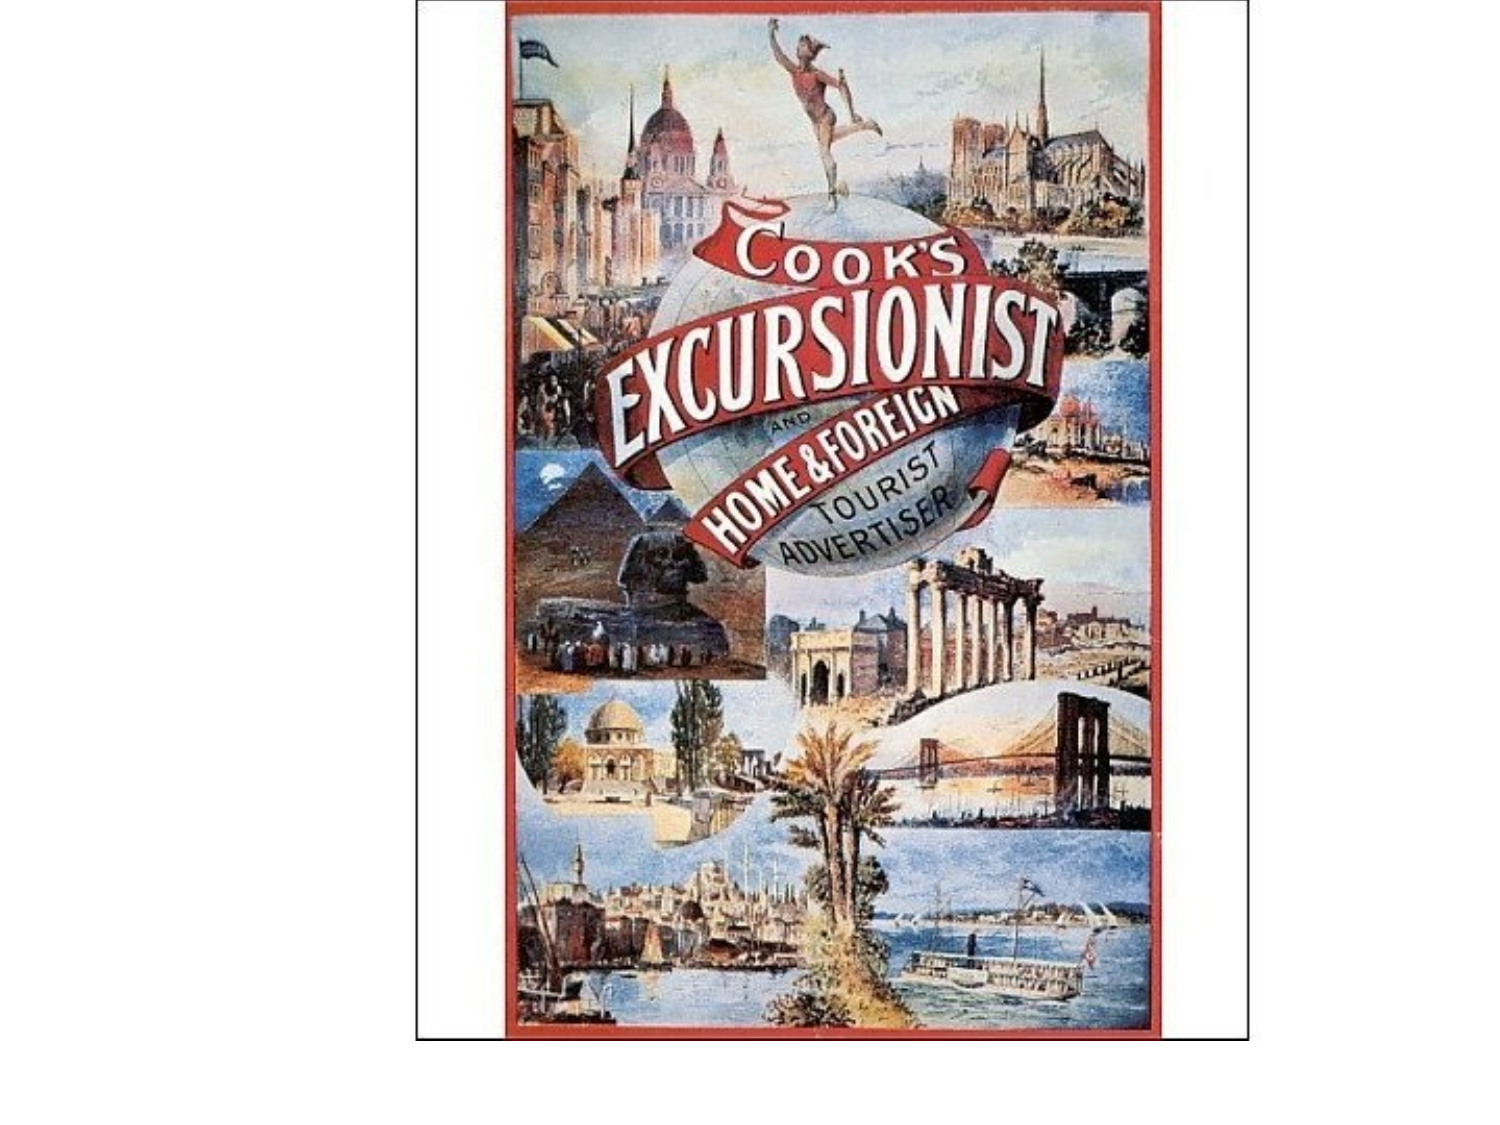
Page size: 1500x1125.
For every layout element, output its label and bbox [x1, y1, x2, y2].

picture [312, 0, 1354, 1041]
